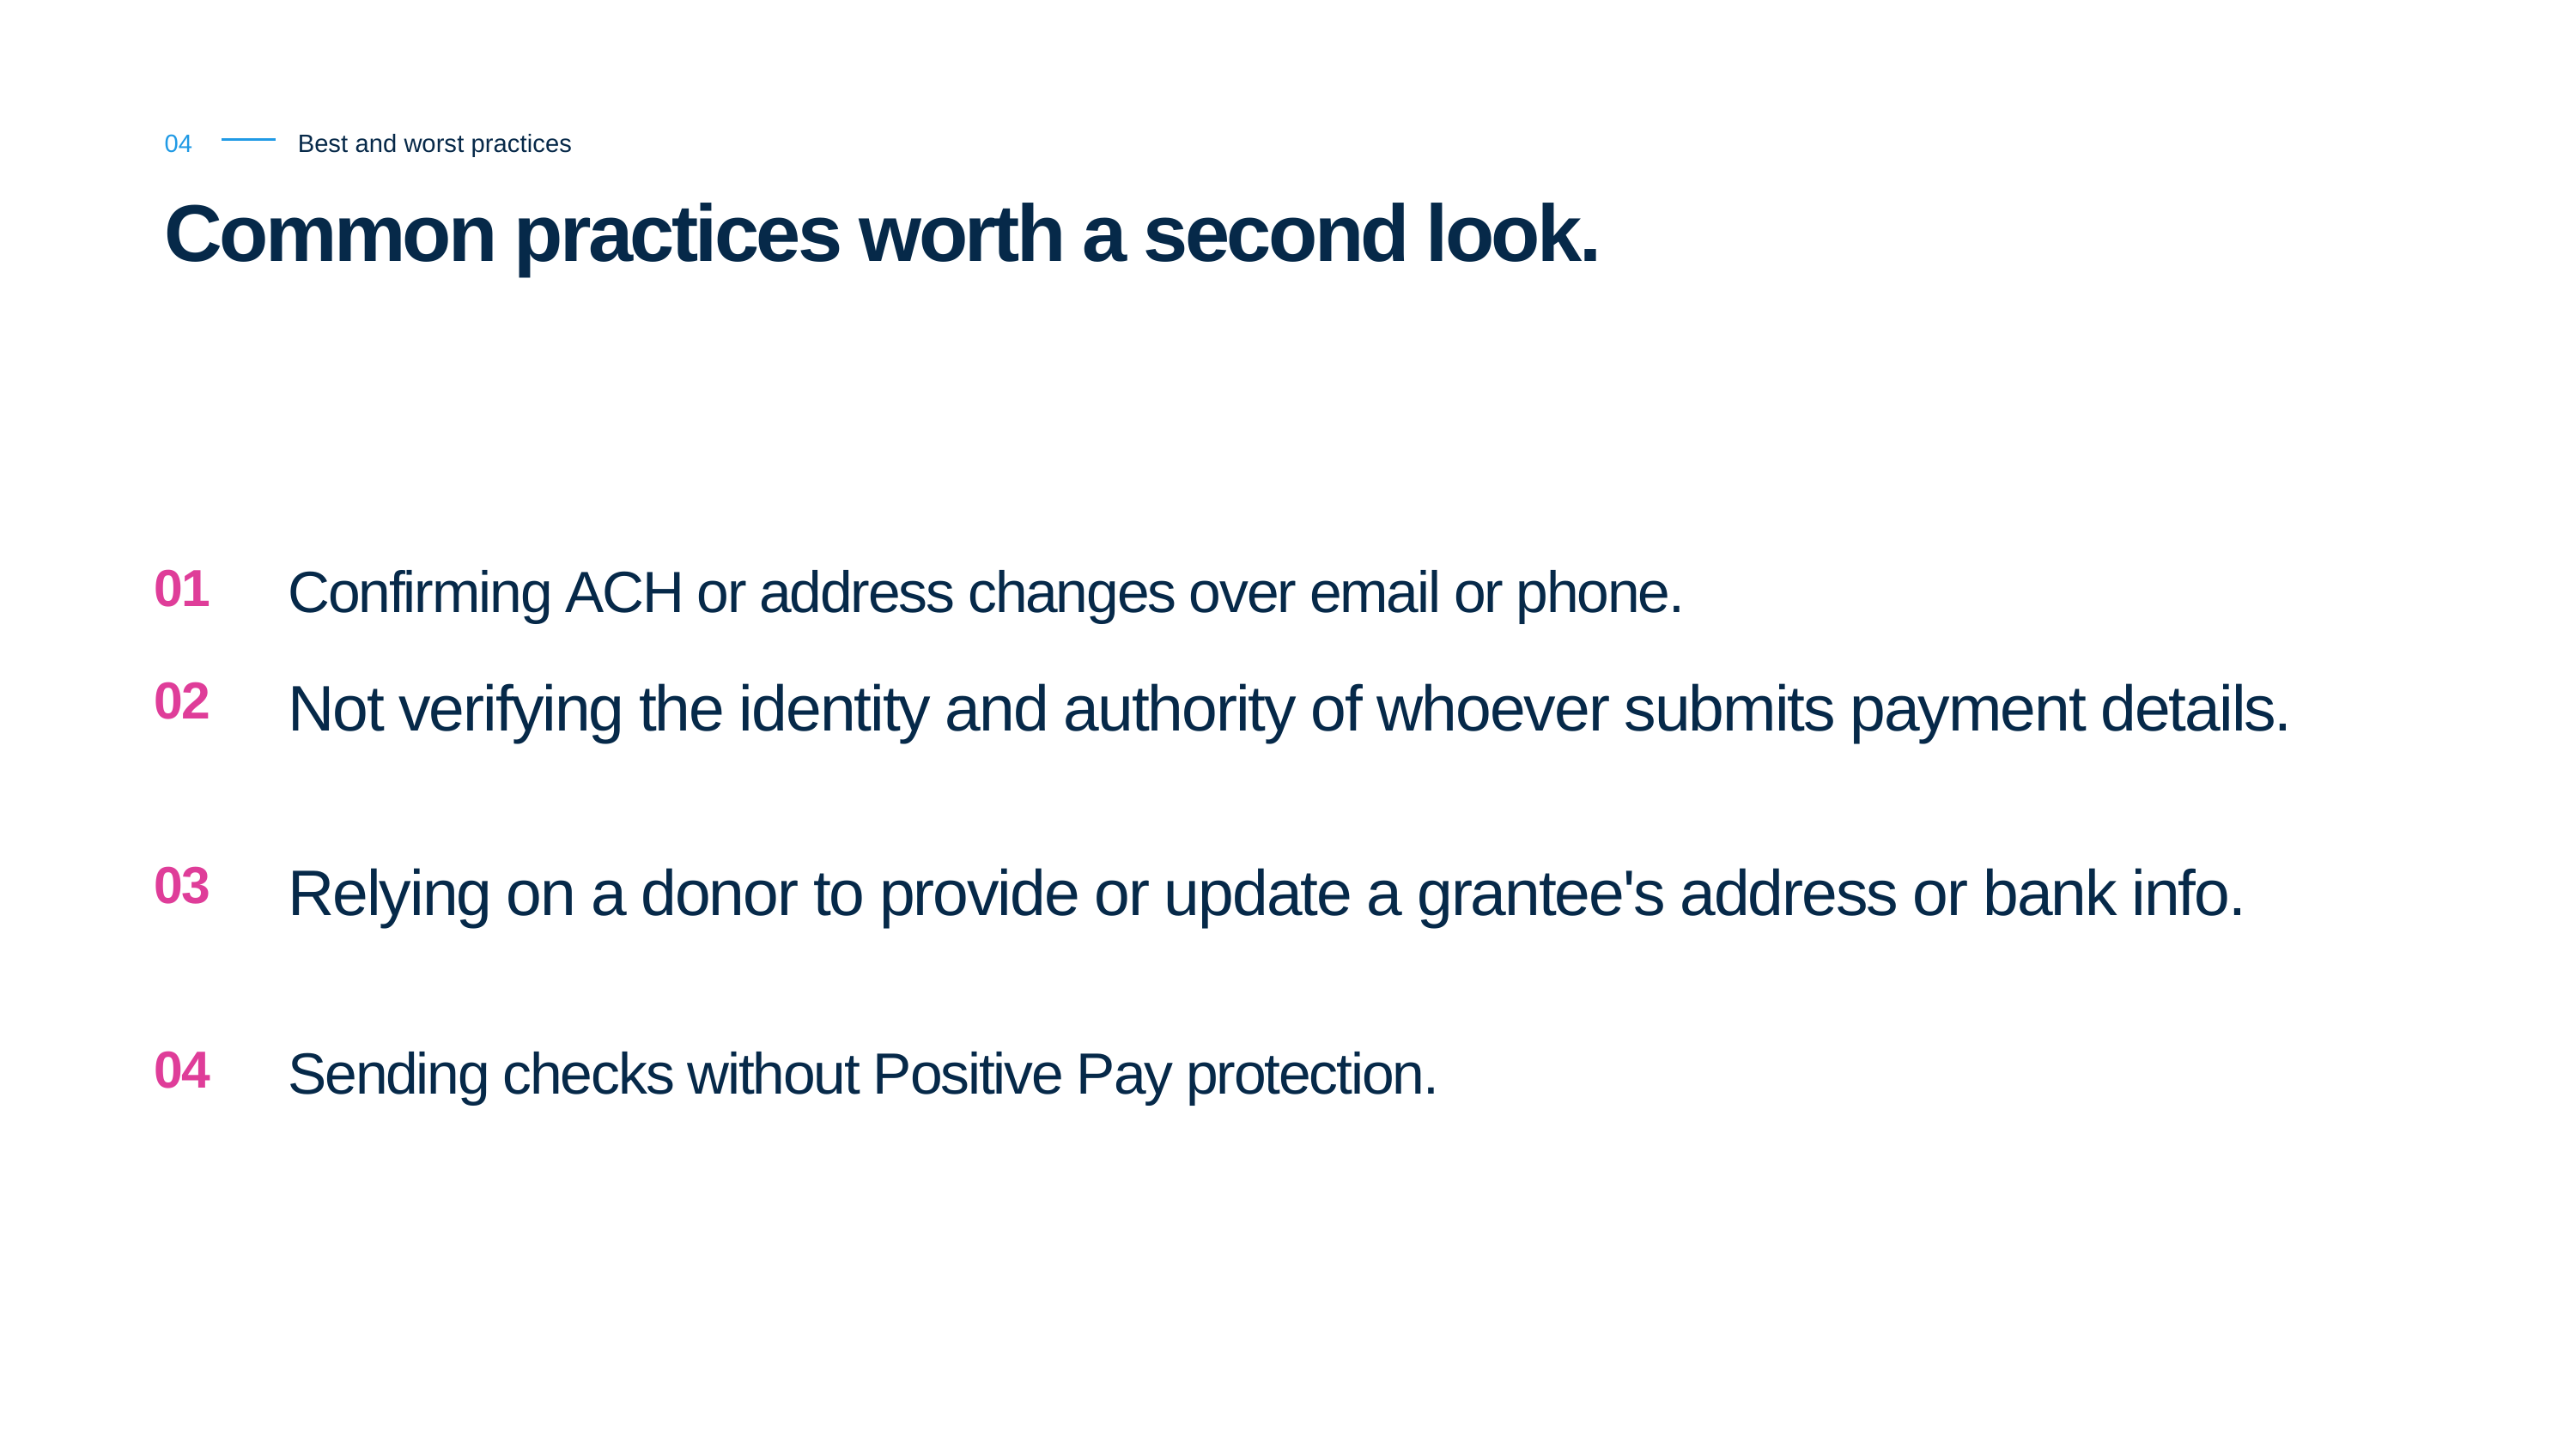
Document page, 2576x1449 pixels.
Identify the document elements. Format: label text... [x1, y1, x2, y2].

text_box 04 [149, 1032, 247, 1102]
text_box 04 [161, 123, 214, 161]
text_box Best and worst practices [294, 123, 710, 161]
text_box Relying on a donor to provide or update a grantee's address or bank info. [284, 847, 2313, 997]
text_box 01 [149, 550, 247, 621]
text_box 03 [149, 847, 247, 918]
text_box Not verifying the identity and authority of whoever submits payment details. [284, 663, 2313, 813]
text_box Confirming ACH or address changes over email or phone. [284, 550, 1981, 628]
text_box 02 [149, 663, 247, 733]
text_box Common practices worth a second look. [161, 177, 2375, 282]
text_box Sending checks without Positive Pay protection. [284, 1032, 1714, 1110]
